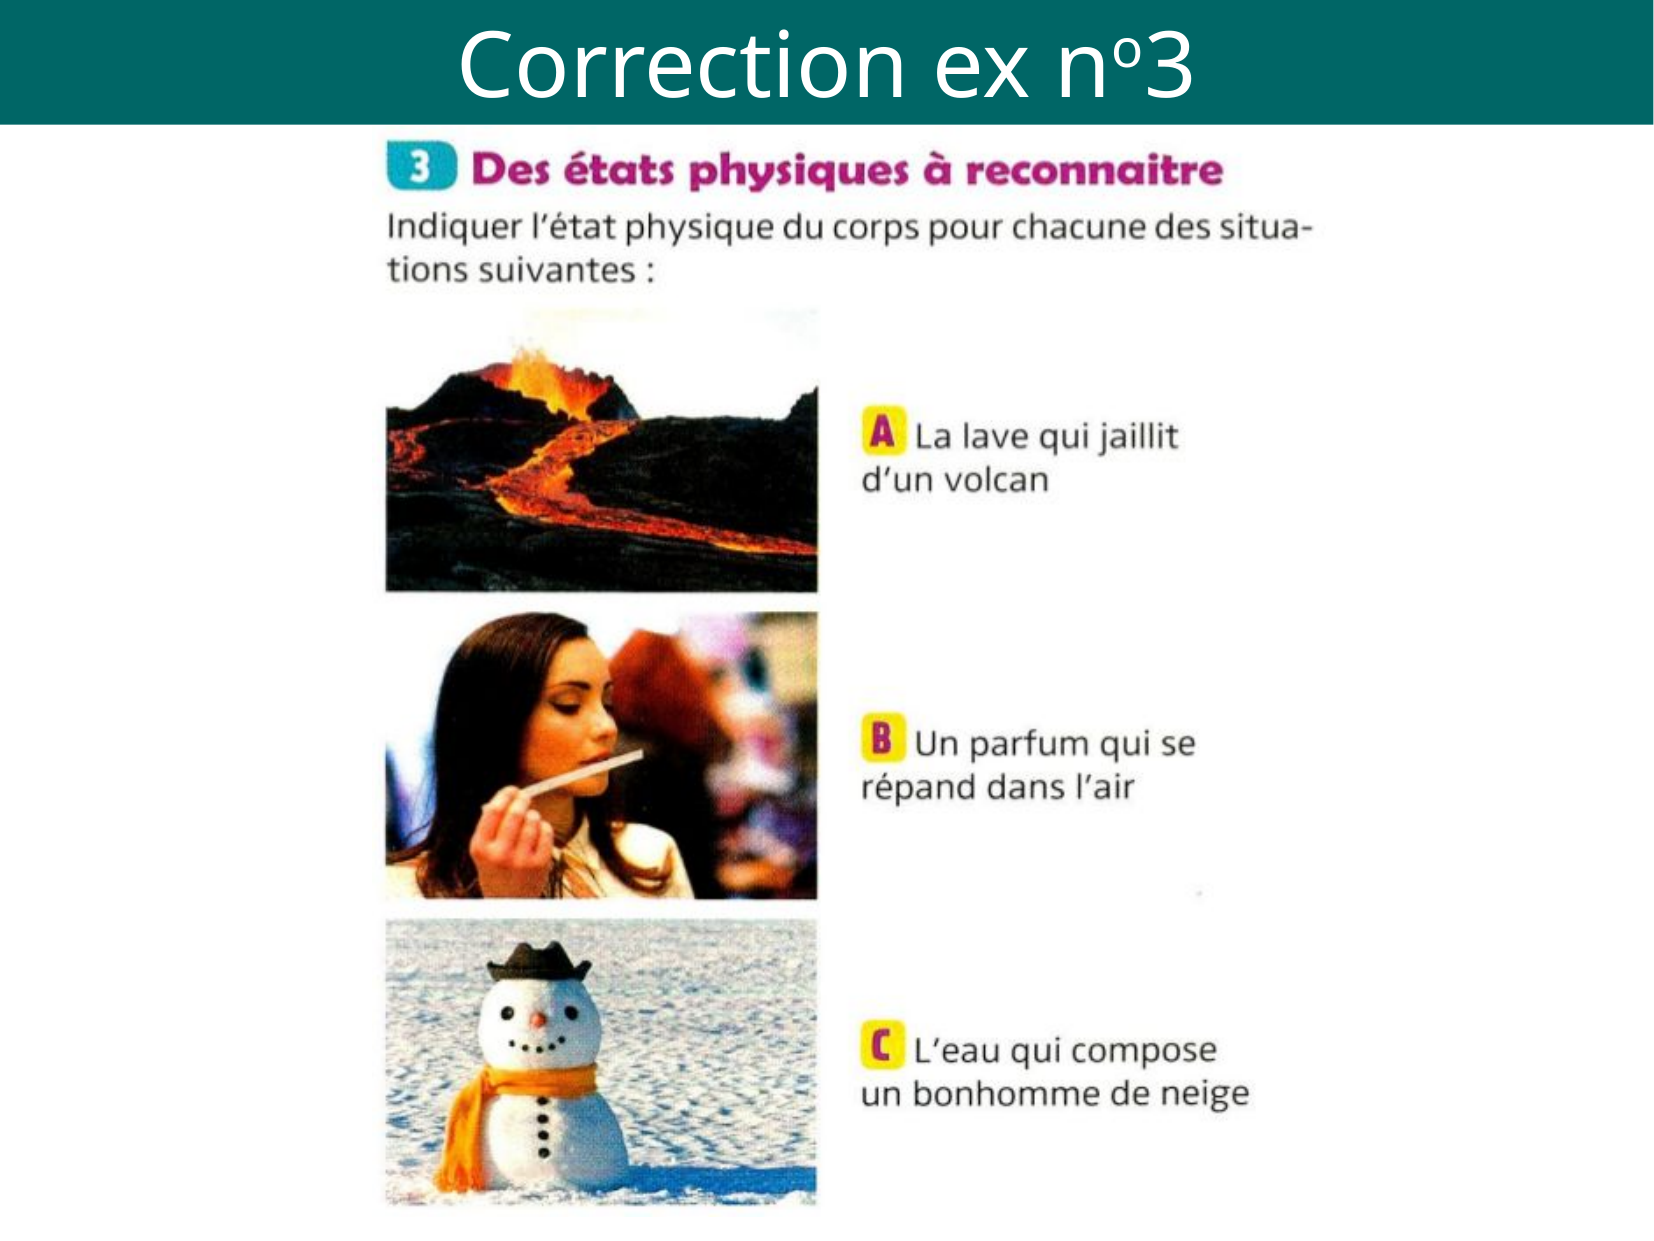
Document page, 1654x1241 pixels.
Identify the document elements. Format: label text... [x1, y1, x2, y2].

title Correction ex no3 [0, 10, 1654, 114]
subtitle [11, 129, 1642, 1229]
picture [372, 126, 1326, 1217]
